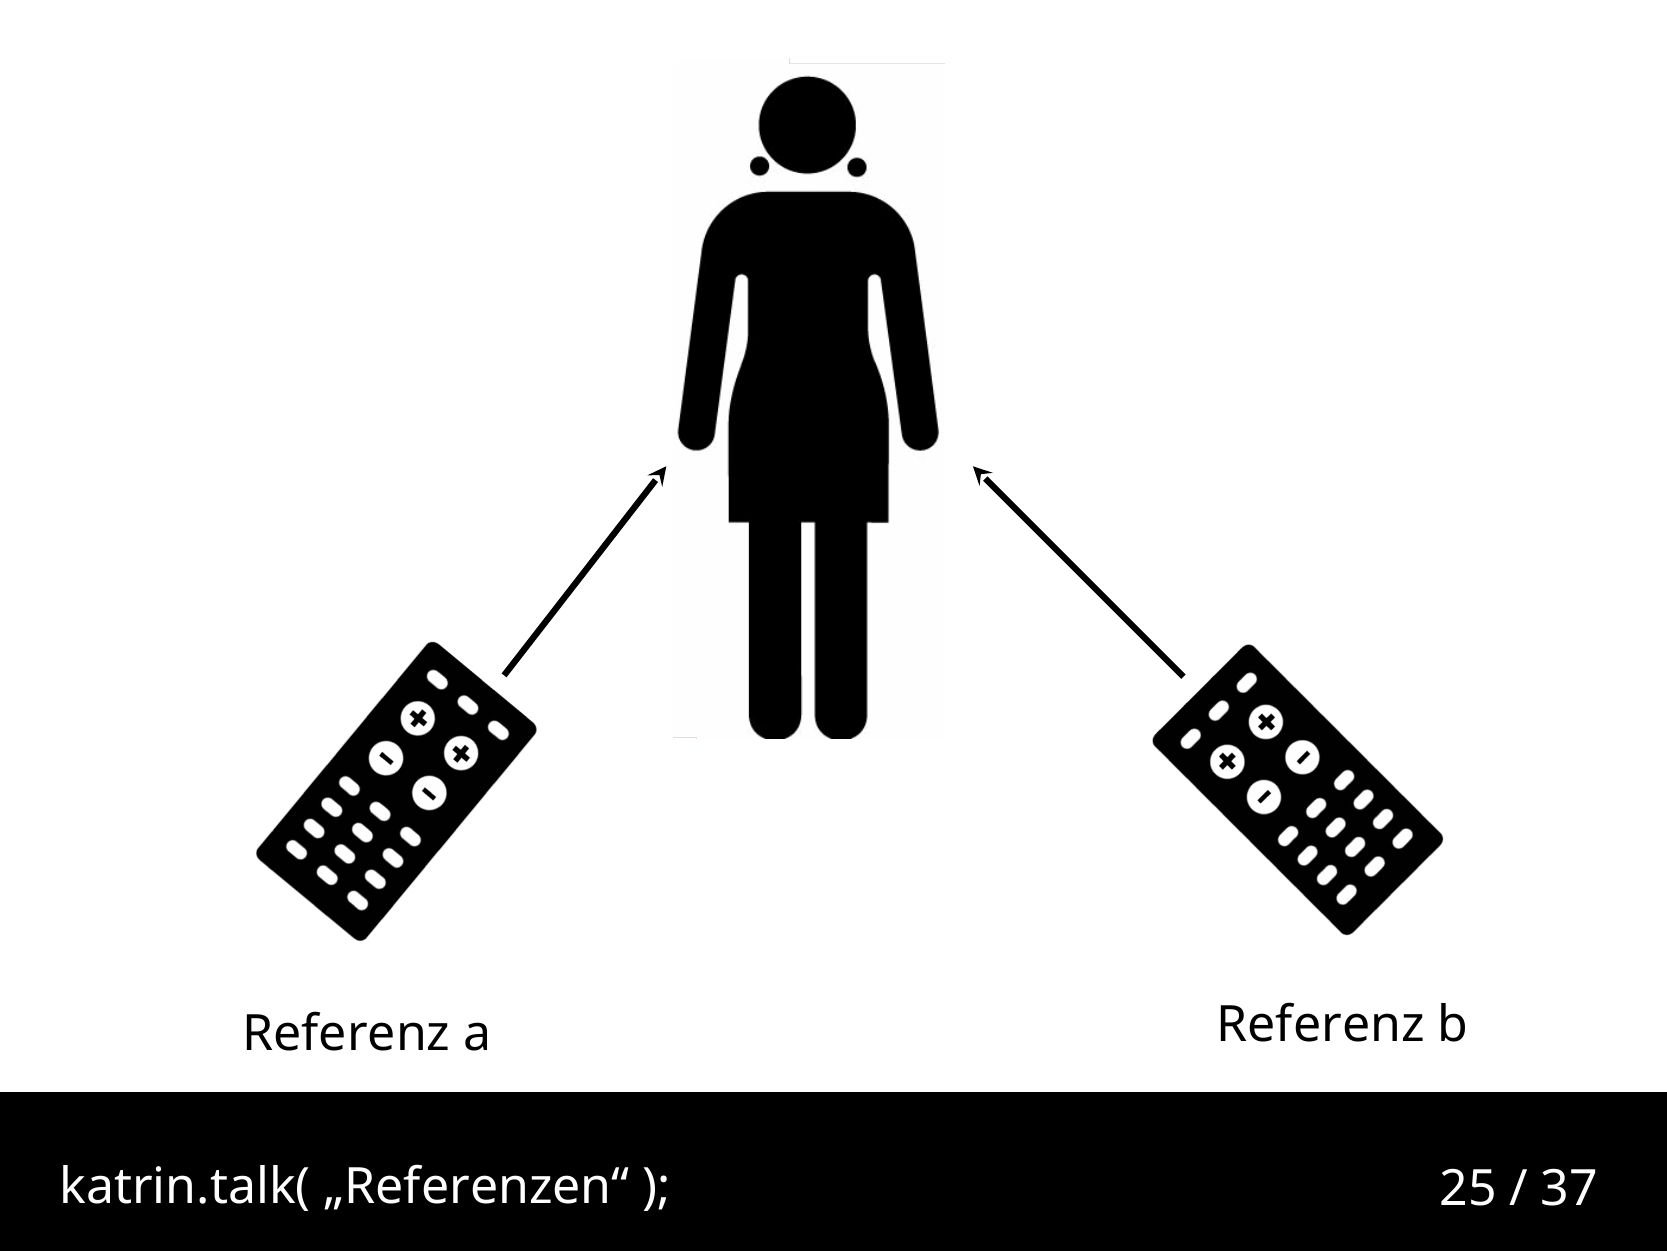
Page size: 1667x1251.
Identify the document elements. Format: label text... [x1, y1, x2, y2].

picture [673, 58, 945, 739]
text_box Referenz b [1201, 980, 1506, 1063]
text_box Referenz a [227, 989, 532, 1072]
picture [216, 566, 605, 981]
picture [1080, 572, 1483, 975]
text_box katrin.talk( „Referenzen“ ); [44, 1142, 1550, 1226]
